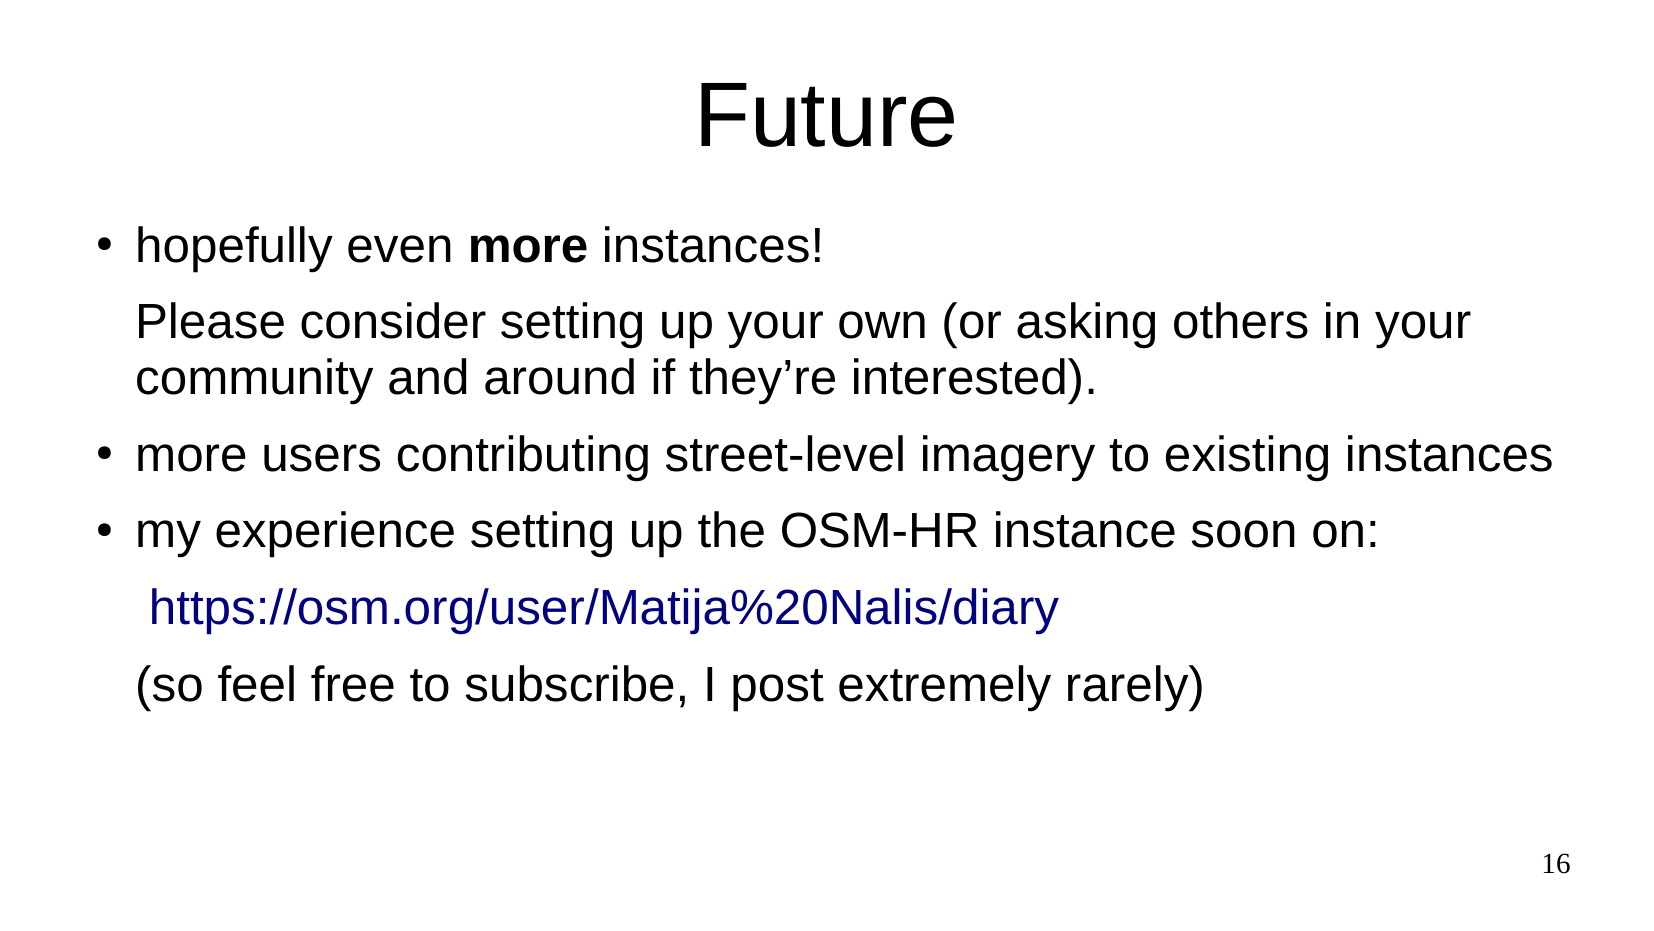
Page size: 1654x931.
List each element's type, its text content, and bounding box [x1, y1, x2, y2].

list hopefully even more instances! Please consider setting up your own (or asking others in your community and around if they’re interested). more users contributing street-level imagery to existing instances my experience setting up the OSM-HR instance soon on: https://osm.org/user/Matija%20Nalis/diary (so feel free to subscribe, I post extremely rarely) [82, 217, 1571, 758]
title Future [82, 37, 1571, 193]
